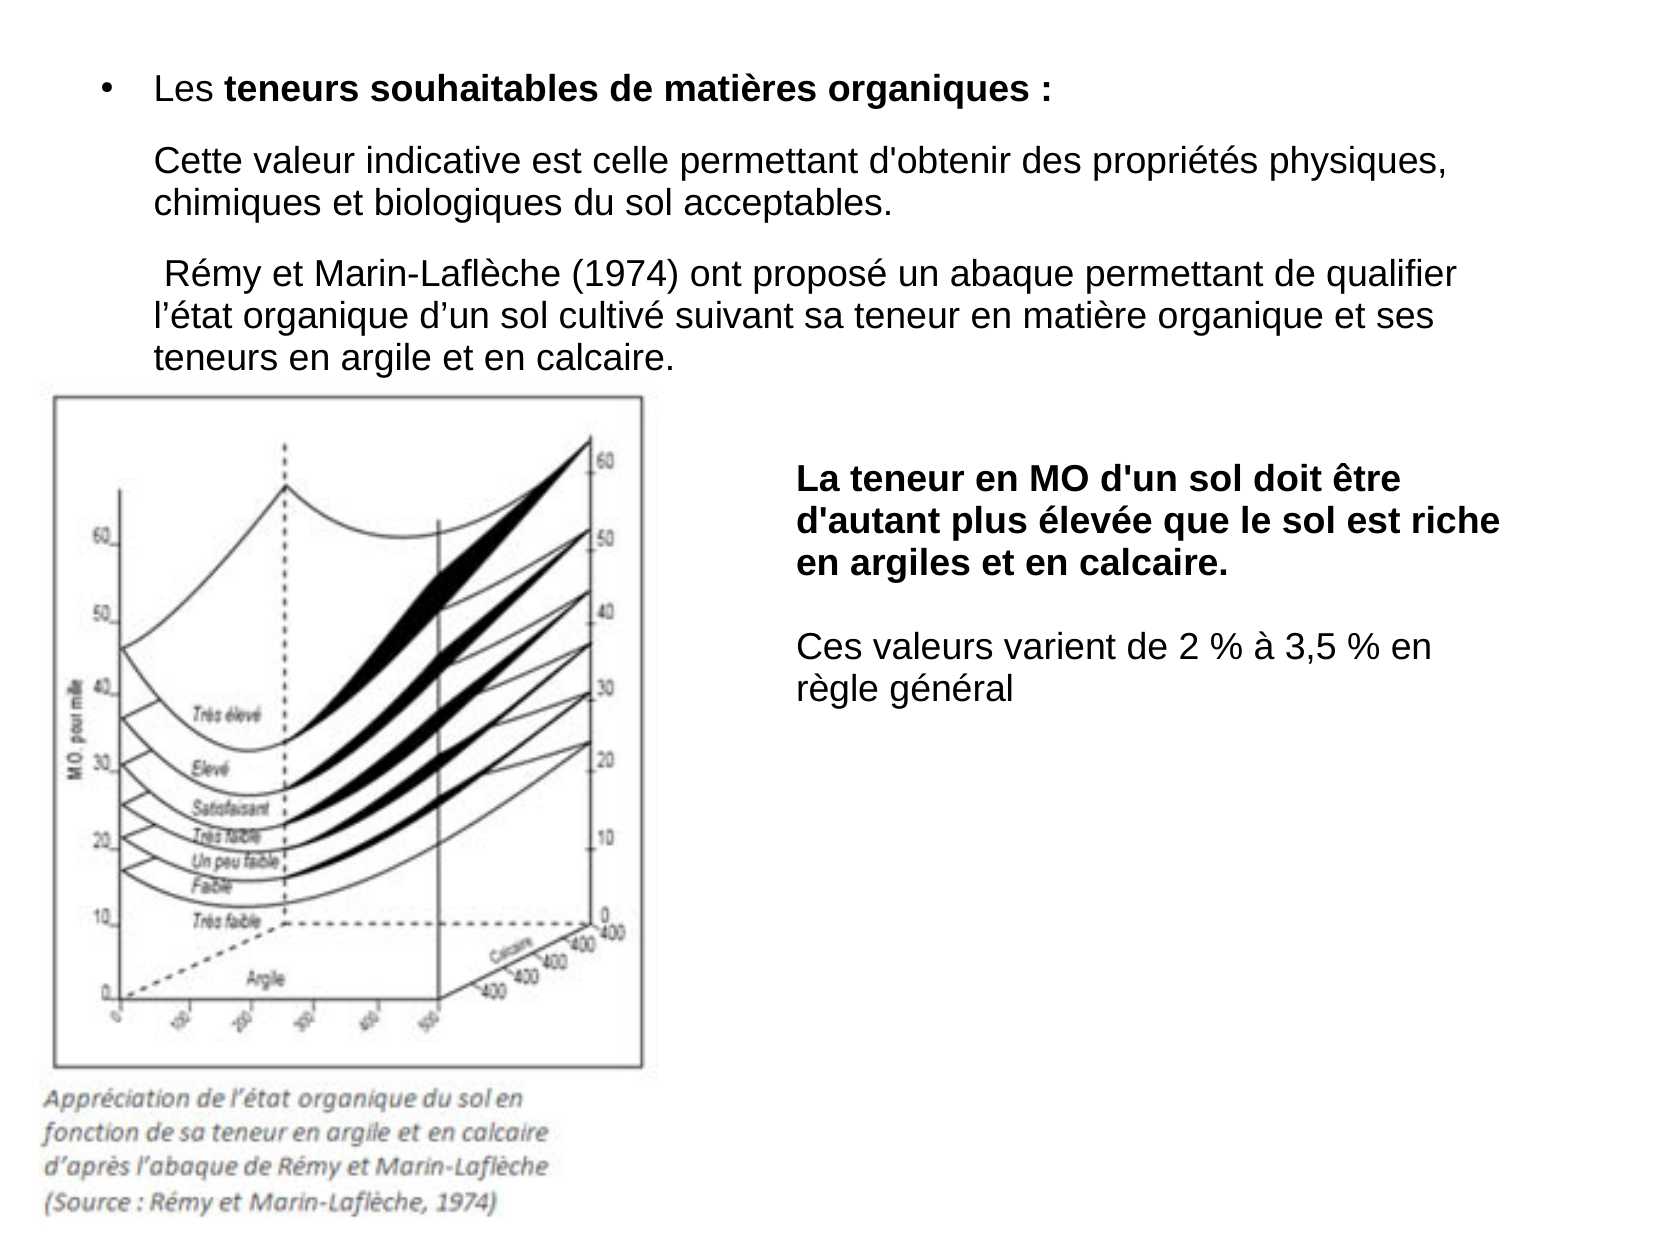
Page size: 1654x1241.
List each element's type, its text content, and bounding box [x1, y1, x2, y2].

picture [39, 382, 658, 1232]
list Les teneurs souhaitables de matières organiques : Cette valeur indicative est celle permettant d'obtenir des propriétés physiques, chimiques et biologiques du sol acceptables. Rémy et Marin-Laflèche (1974) ont proposé un abaque permettant de qualifier l’état organique d’un sol cultivé suivant sa teneur en matière organique et ses teneurs en argile et en calcaire. [82, 67, 1538, 1010]
text_box La teneur en MO d'un sol doit être d'autant plus élevée que le sol est riche en argiles et en calcaire. Ces valeurs varient de 2 % à 3,5 % en règle général [781, 450, 1537, 765]
